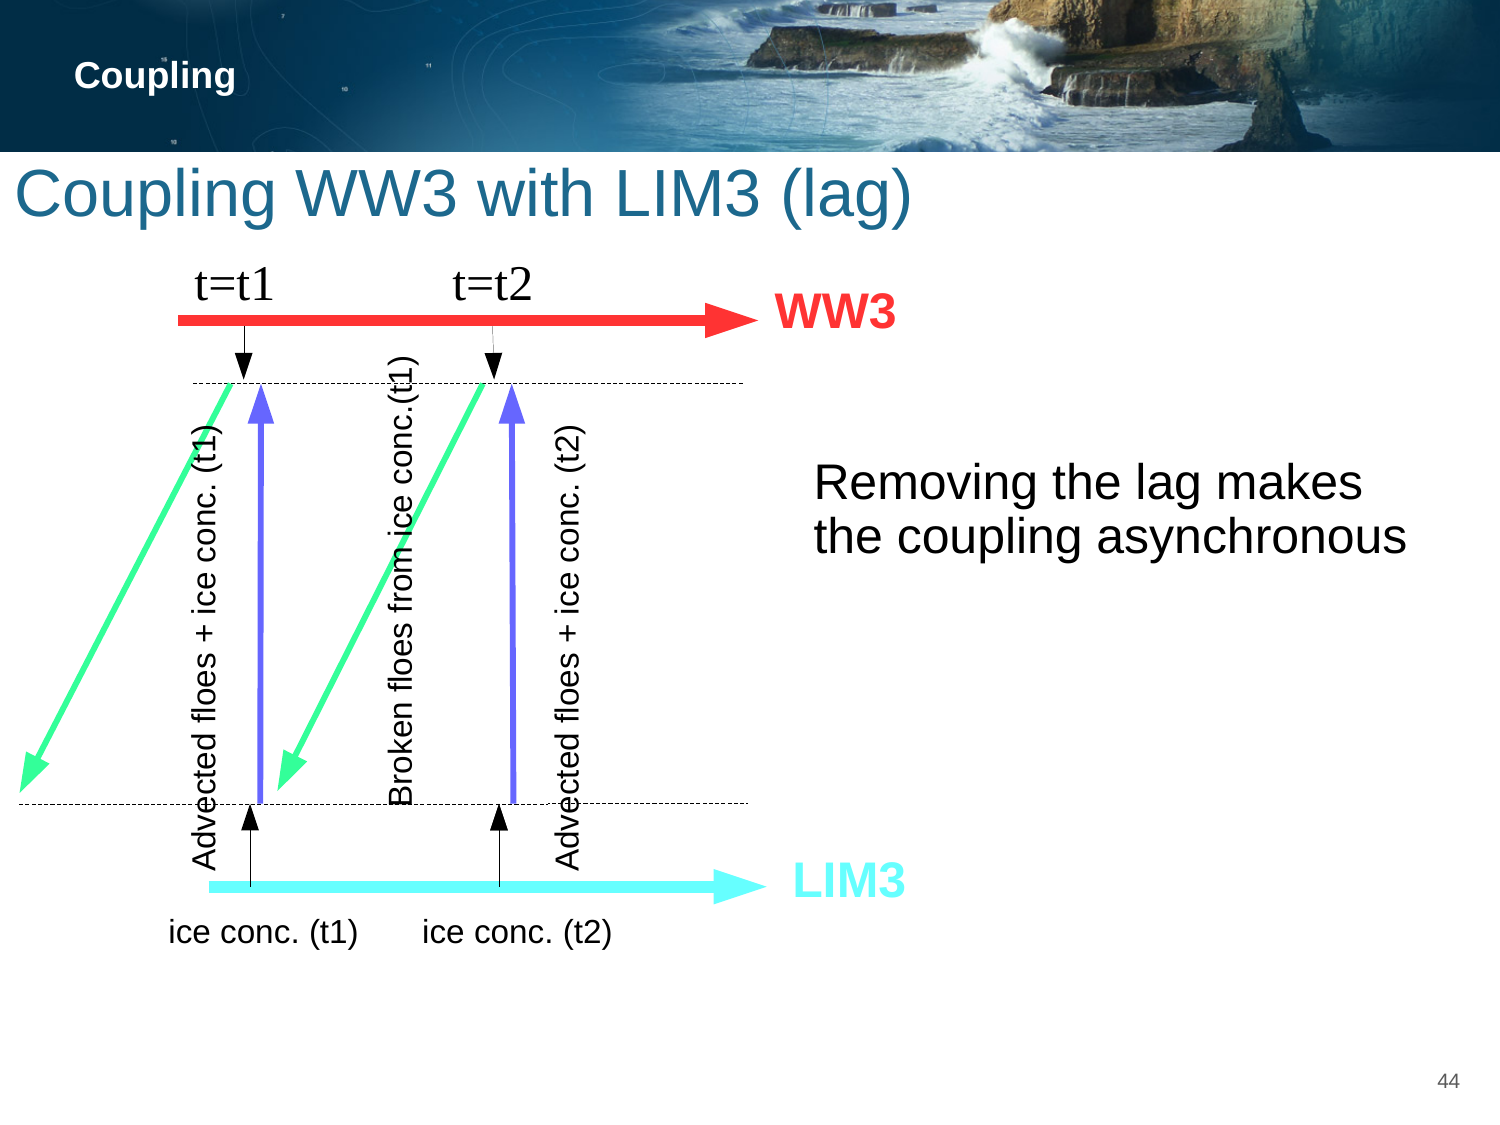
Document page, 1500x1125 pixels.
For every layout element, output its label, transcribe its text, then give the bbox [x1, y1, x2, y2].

text_box Advected floes + ice conc. (t1) [179, 278, 241, 887]
title Coupling [59, 29, 1093, 102]
text_box t=t1 [241, 278, 346, 355]
text_box Advected floes + ice conc. (t2) [542, 278, 604, 887]
text_box Removing the lag makes the coupling asynchronous [798, 448, 1457, 578]
picture [0, 0, 1500, 152]
text_box WW3 [759, 278, 938, 353]
title Coupling WW3 with LIM3 (lag) [0, 102, 1359, 278]
text_box ice conc. (t1) [144, 907, 374, 963]
text_box t=t2 [437, 278, 542, 355]
text_box ice conc. (t2) [397, 907, 628, 963]
text_box LIM3 [777, 846, 955, 922]
text_box Broken floes from ice conc.(t1) [375, 278, 437, 823]
